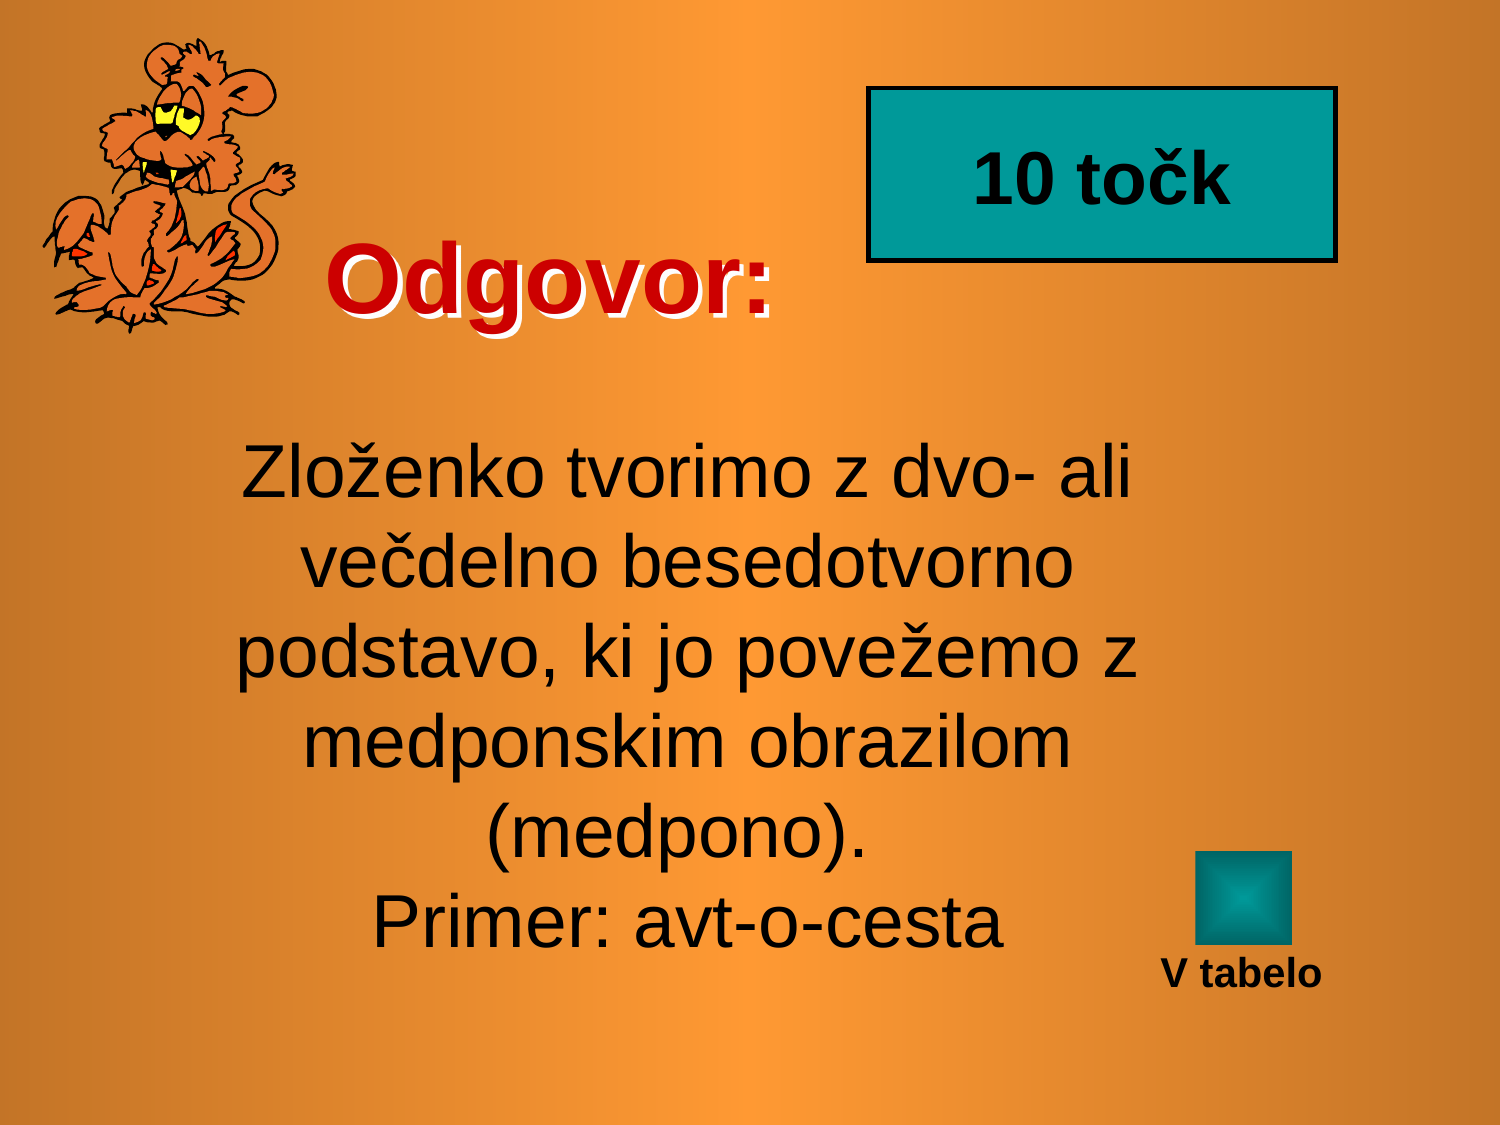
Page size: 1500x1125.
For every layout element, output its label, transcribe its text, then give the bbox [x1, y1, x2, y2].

text_box Zloženko tvorimo z dvo- ali večdelno besedotvorno podstavo, ki jo povežemo z medponskim obrazilom (medpono). Primer: avt-o-cesta [136, 414, 1240, 970]
text_box [1195, 851, 1292, 945]
text_box 10 točk [868, 87, 1336, 261]
text_box V tabelo [1067, 938, 1416, 1004]
title Odgovor: [309, 202, 833, 345]
